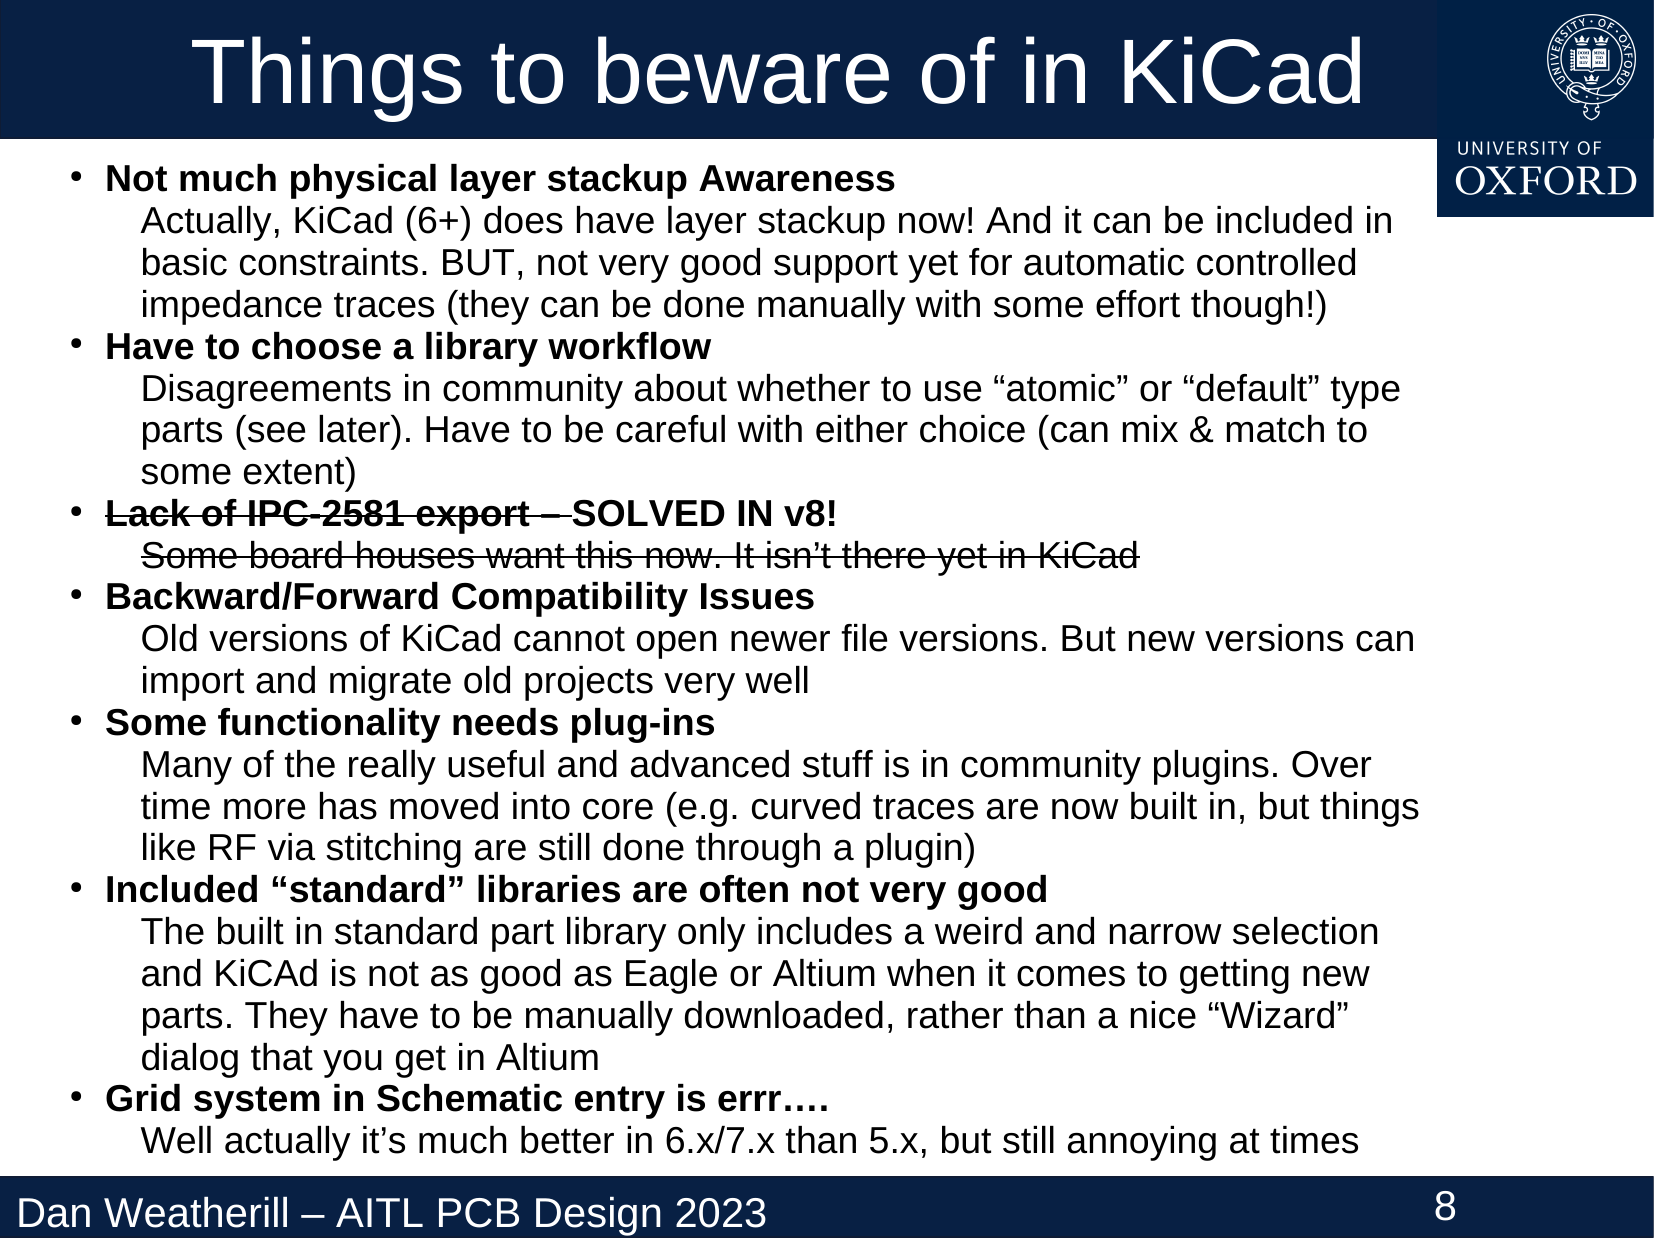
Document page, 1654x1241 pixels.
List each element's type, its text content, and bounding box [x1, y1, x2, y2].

picture [1453, 0, 1654, 217]
title Things to beware of in KiCad [35, 0, 1524, 177]
text_box Not much physical layer stackup Awareness Actually, KiCad (6+) does have layer stackup now! And it can be included in basic constraints. BUT, not very good support yet for automatic controlled impedance traces (they can be done manually with some effort though!) Have to choose a library workflow Disagreements in community about whether to use “atomic” or “default” type parts (see later). Have to be careful with either choice (can mix & match to some extent) Lack of IPC-2581 export – SOLVED IN v8! Some board houses want this now. It isn’t there yet in KiCad Backward/Forward Compatibility Issues Old versions of KiCad cannot open newer file versions. But new versions can import and migrate old projects very well Some functionality needs plug-ins Many of the really useful and advanced stuff is in community plugins. Over time more has moved into core (e.g. curved traces are now built in, but things like RF via stitching are still done through a plugin) Included “standard” libraries are often not very good The built in standard part library only includes a weird and narrow selection and KiCAd is not as good as Eagle or Altium when it comes to getting new parts. They have to be manually downloaded, rather than a nice “Wizard” dialog that you get in Altium Grid system in Schematic entry is errr…. Well actually it’s much better in 6.x/7.x than 5.x, but still annoying at times [54, 151, 1453, 1212]
